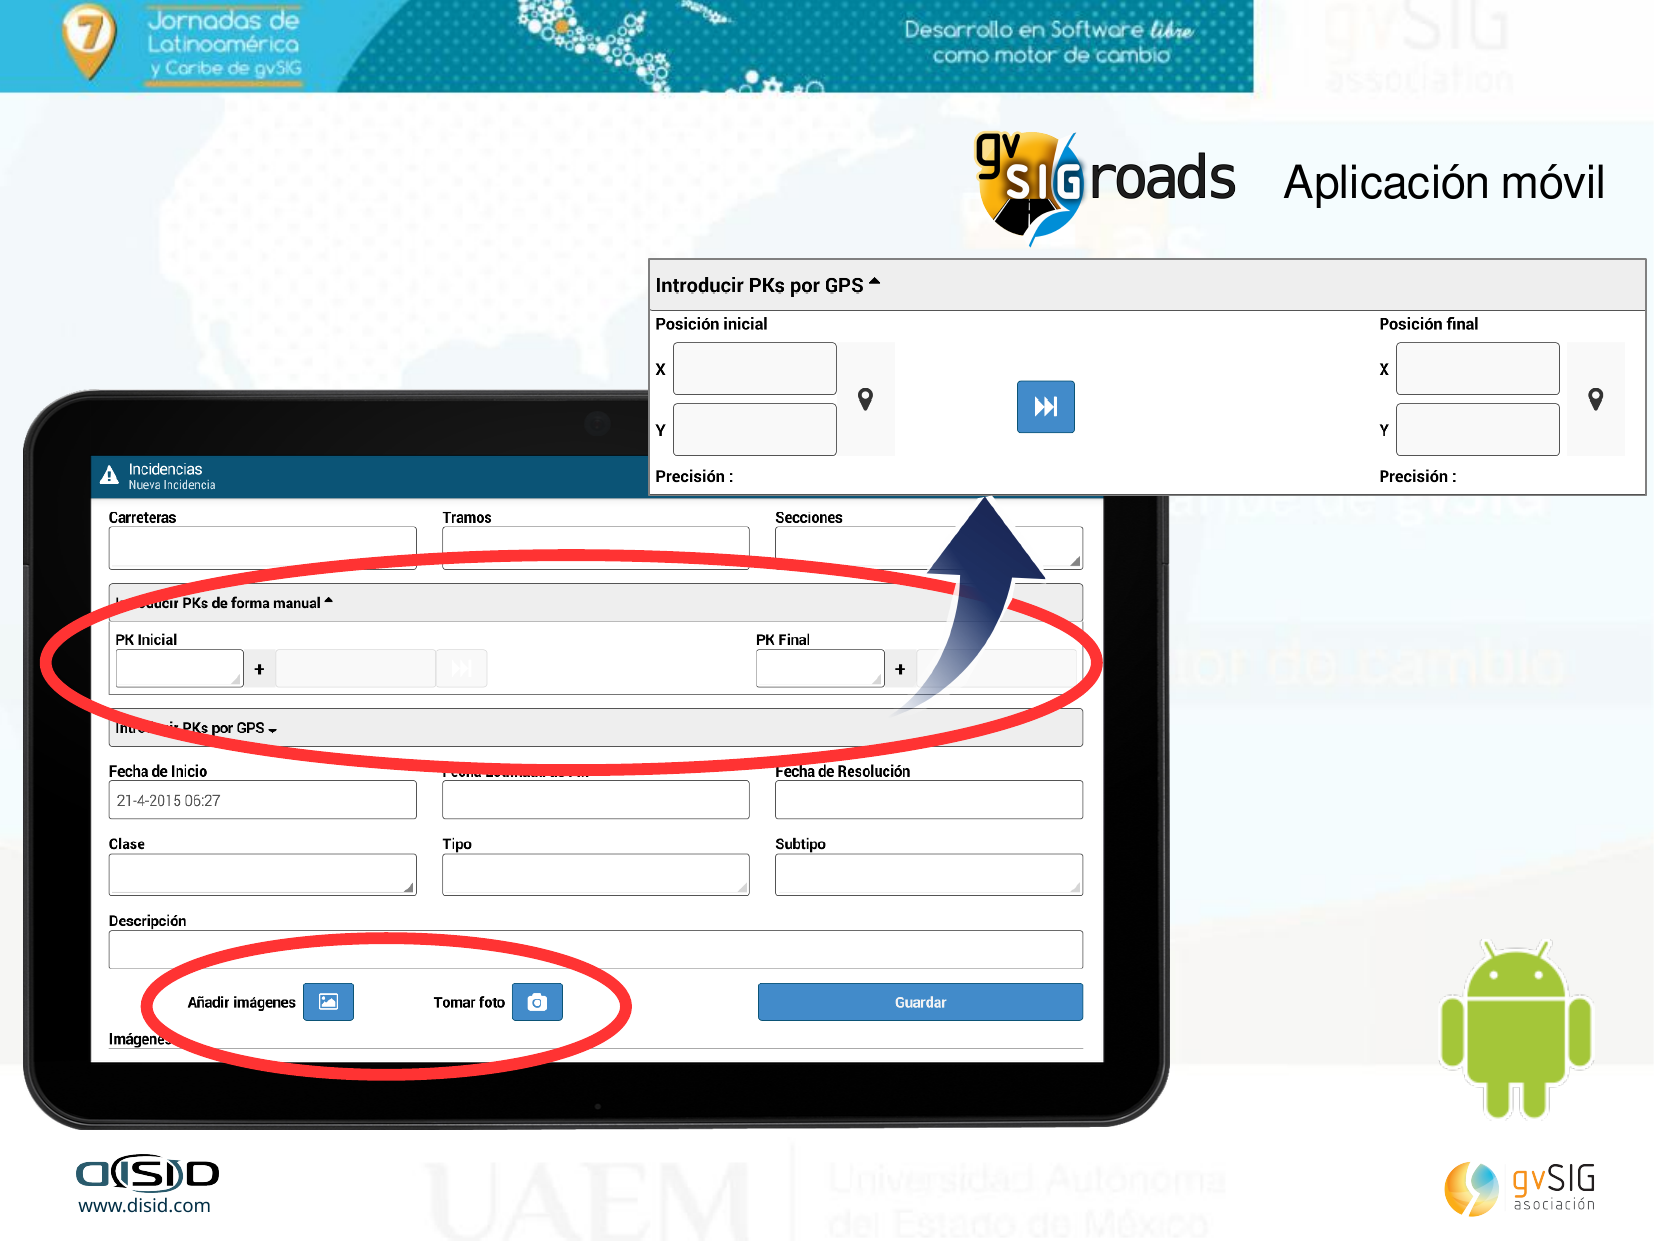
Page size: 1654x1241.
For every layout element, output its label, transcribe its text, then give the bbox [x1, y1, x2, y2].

title Aplicación móvil [1241, 131, 1607, 234]
picture [0, 0, 1654, 1241]
